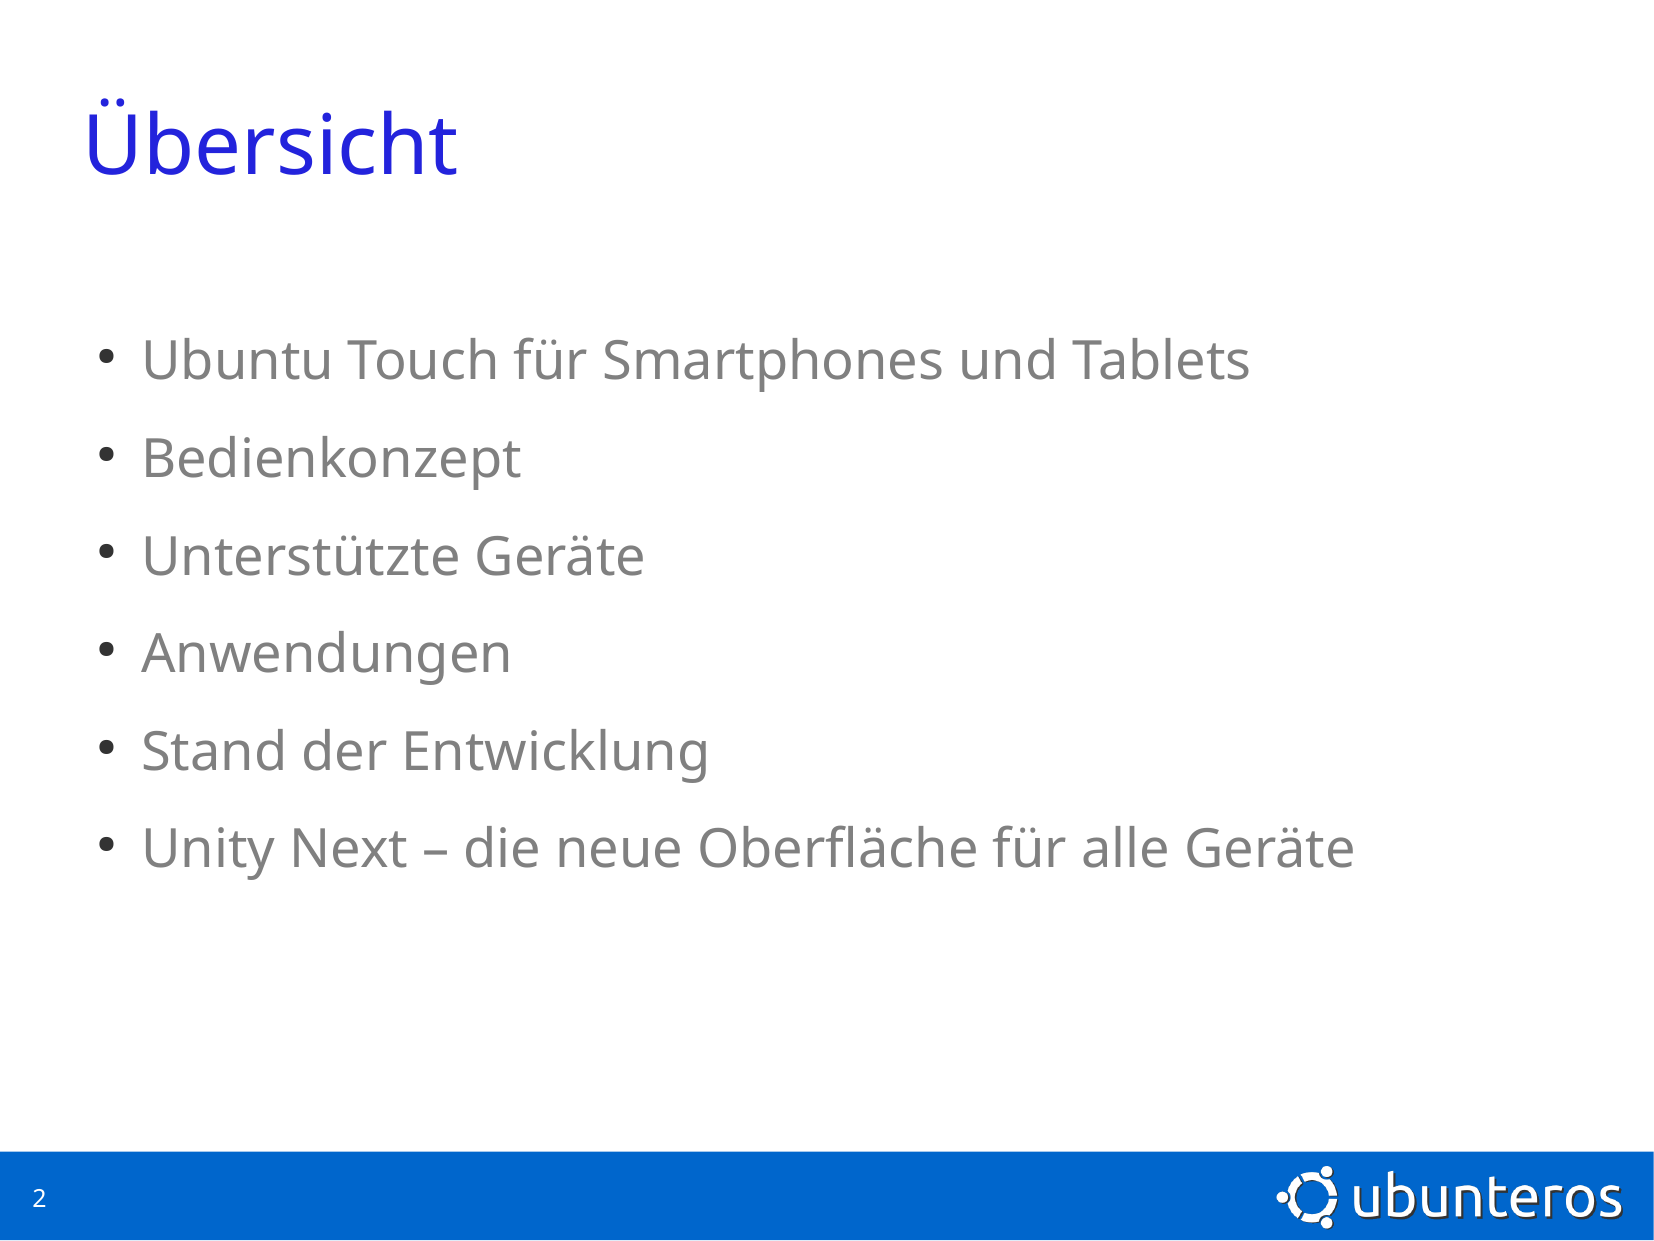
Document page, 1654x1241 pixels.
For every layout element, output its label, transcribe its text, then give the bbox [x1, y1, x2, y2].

title Übersicht [82, 37, 1571, 245]
list Ubuntu Touch für Smartphones und Tablets Bedienkonzept Unterstützte Geräte Anwendungen Stand der Entwicklung Unity Next – die neue Oberfläche für alle Geräte [88, 284, 1432, 1004]
picture [1269, 1157, 1635, 1235]
